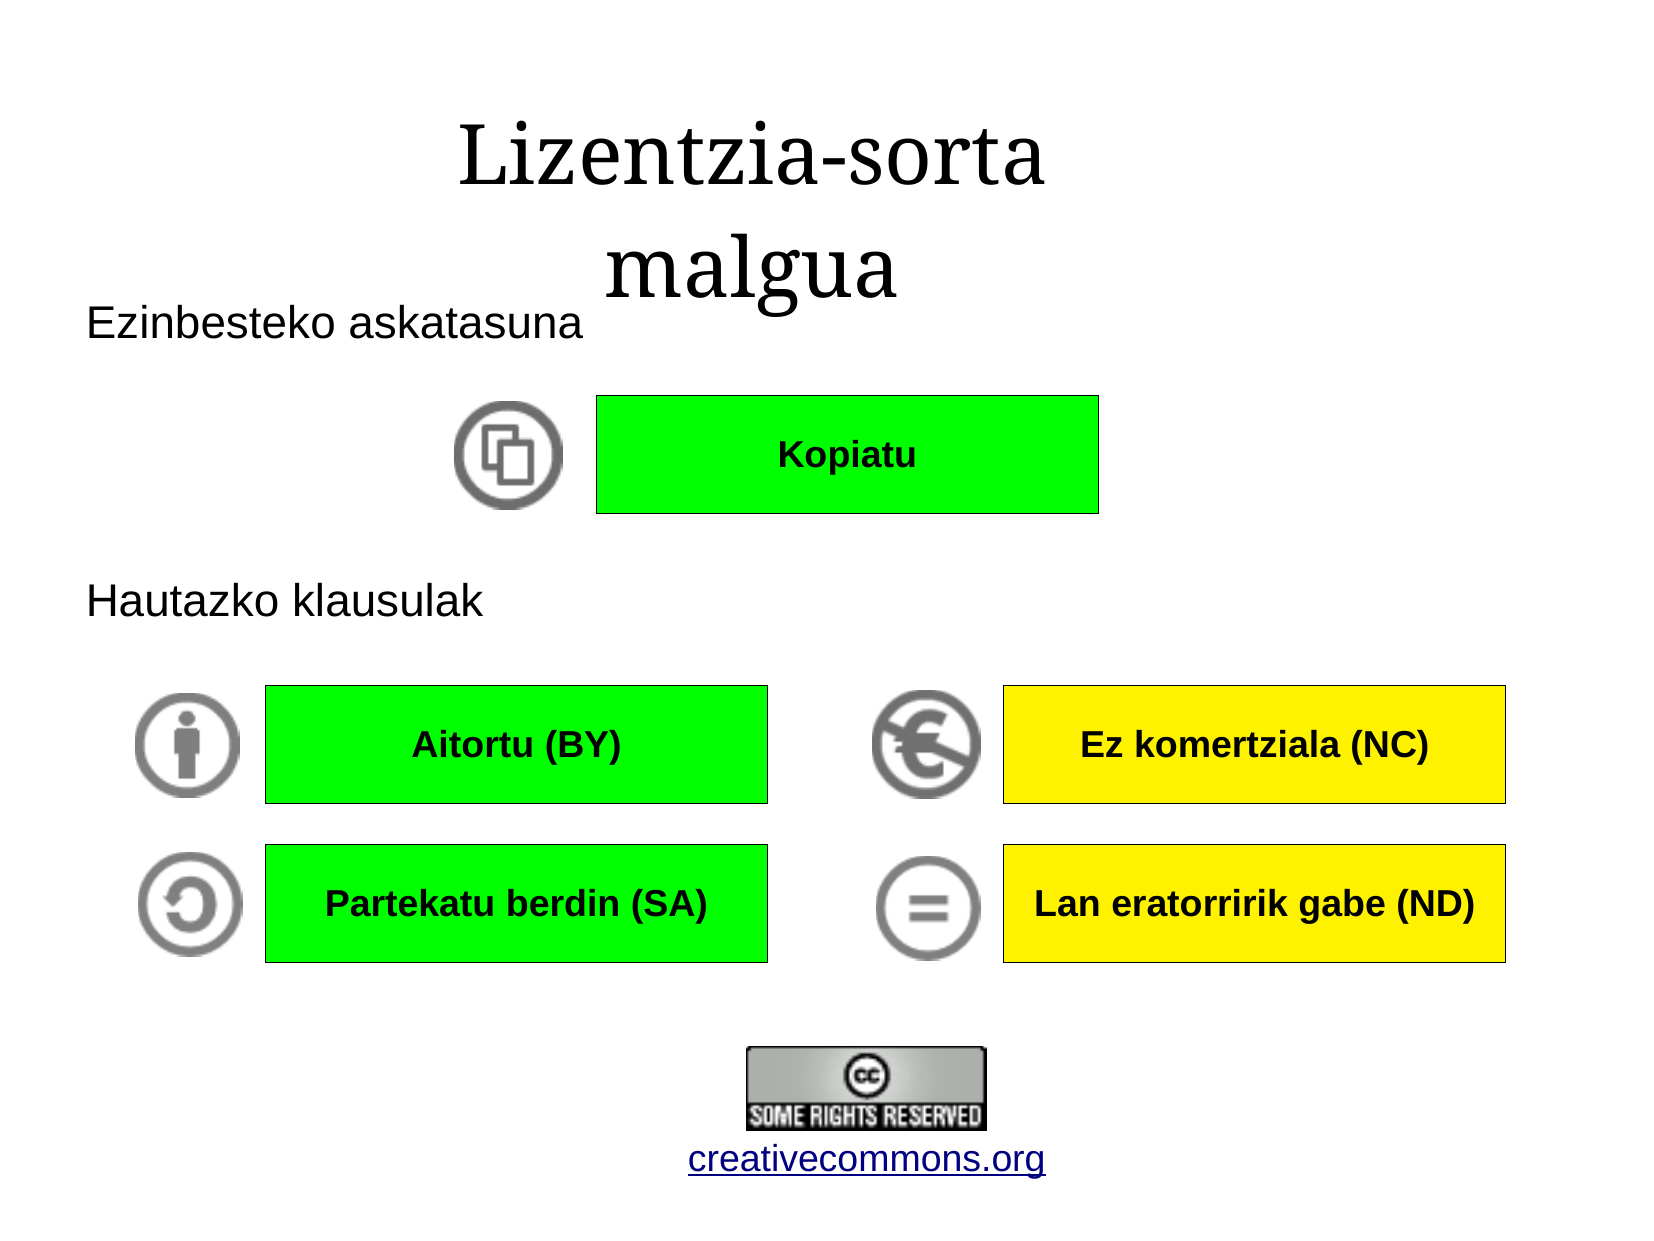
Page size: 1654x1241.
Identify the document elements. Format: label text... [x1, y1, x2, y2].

picture [876, 856, 981, 961]
text_box Ezinbesteko askatasuna [70, 289, 599, 373]
text_box creativecommons.org [673, 1130, 1061, 1201]
picture [746, 1046, 987, 1131]
picture [872, 690, 981, 799]
text_box Lizentzia-sorta malgua [442, 88, 1229, 270]
text_box Kopiatu [596, 395, 1099, 514]
picture [138, 852, 243, 957]
text_box Aitortu (BY) [265, 685, 768, 804]
text_box Ez komertziala (NC) [1003, 685, 1506, 804]
text_box Hautazko klausulak [70, 567, 499, 650]
text_box Partekatu berdin (SA) [265, 844, 768, 963]
picture [135, 693, 240, 798]
picture [454, 401, 563, 510]
text_box Lan eratorririk gabe (ND) [1003, 844, 1506, 963]
